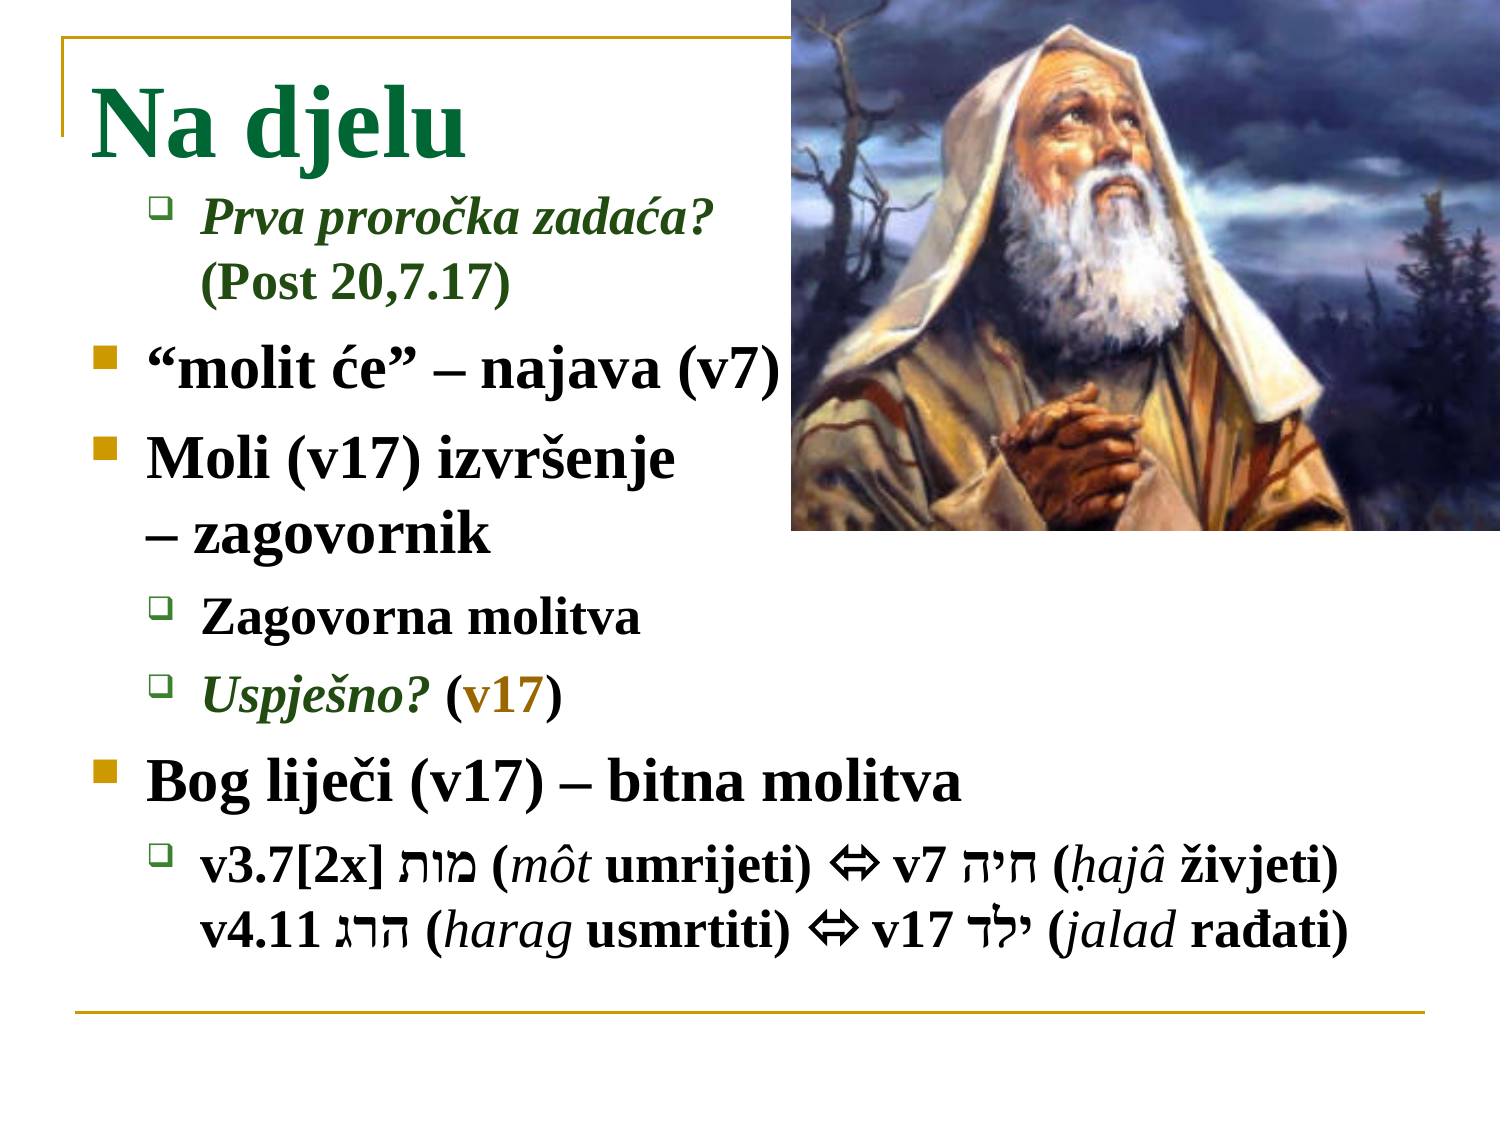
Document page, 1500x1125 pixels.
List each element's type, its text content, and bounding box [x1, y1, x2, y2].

list Prva proročka zadaća? (Post 20,7.17) “molit će” – najava (v7) Moli (v17) izvršenje – zagovornik Zagovorna molitva Uspješno? (v17) Bog liječi (v17) – bitna molitva v3.7[2x] מות (môt umrijeti)  v7 חיה (ḥajâ živjeti) v4.11 הרג (harag usmrtiti)  v17 ילד (jalad rađati) [75, 172, 1426, 1006]
picture [791, 0, 1500, 531]
title Na djelu [75, 45, 791, 172]
